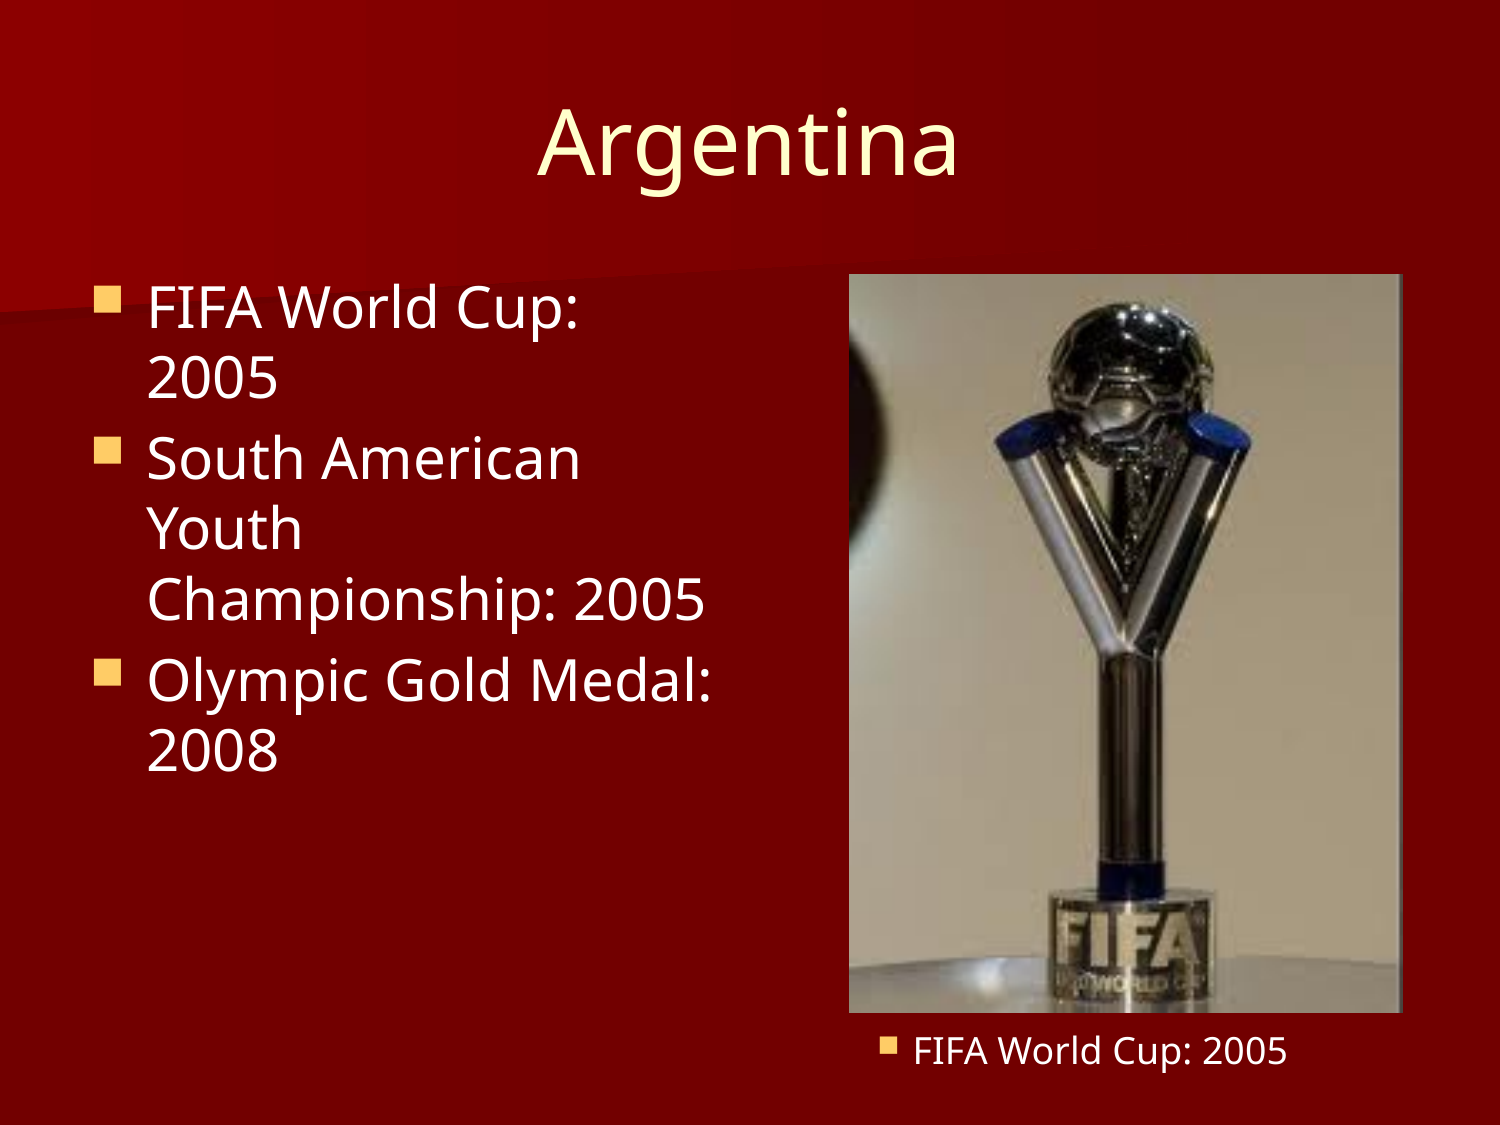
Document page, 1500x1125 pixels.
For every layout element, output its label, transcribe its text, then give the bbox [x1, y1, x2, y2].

list FIFA World Cup: 2005 South American Youth Championship: 2005 Olympic Gold Medal: 2008 [75, 262, 738, 1000]
text_box FIFA World Cup: 2005 [862, 1019, 1385, 1080]
title Argentina [75, 45, 1425, 233]
picture [849, 274, 1403, 1013]
